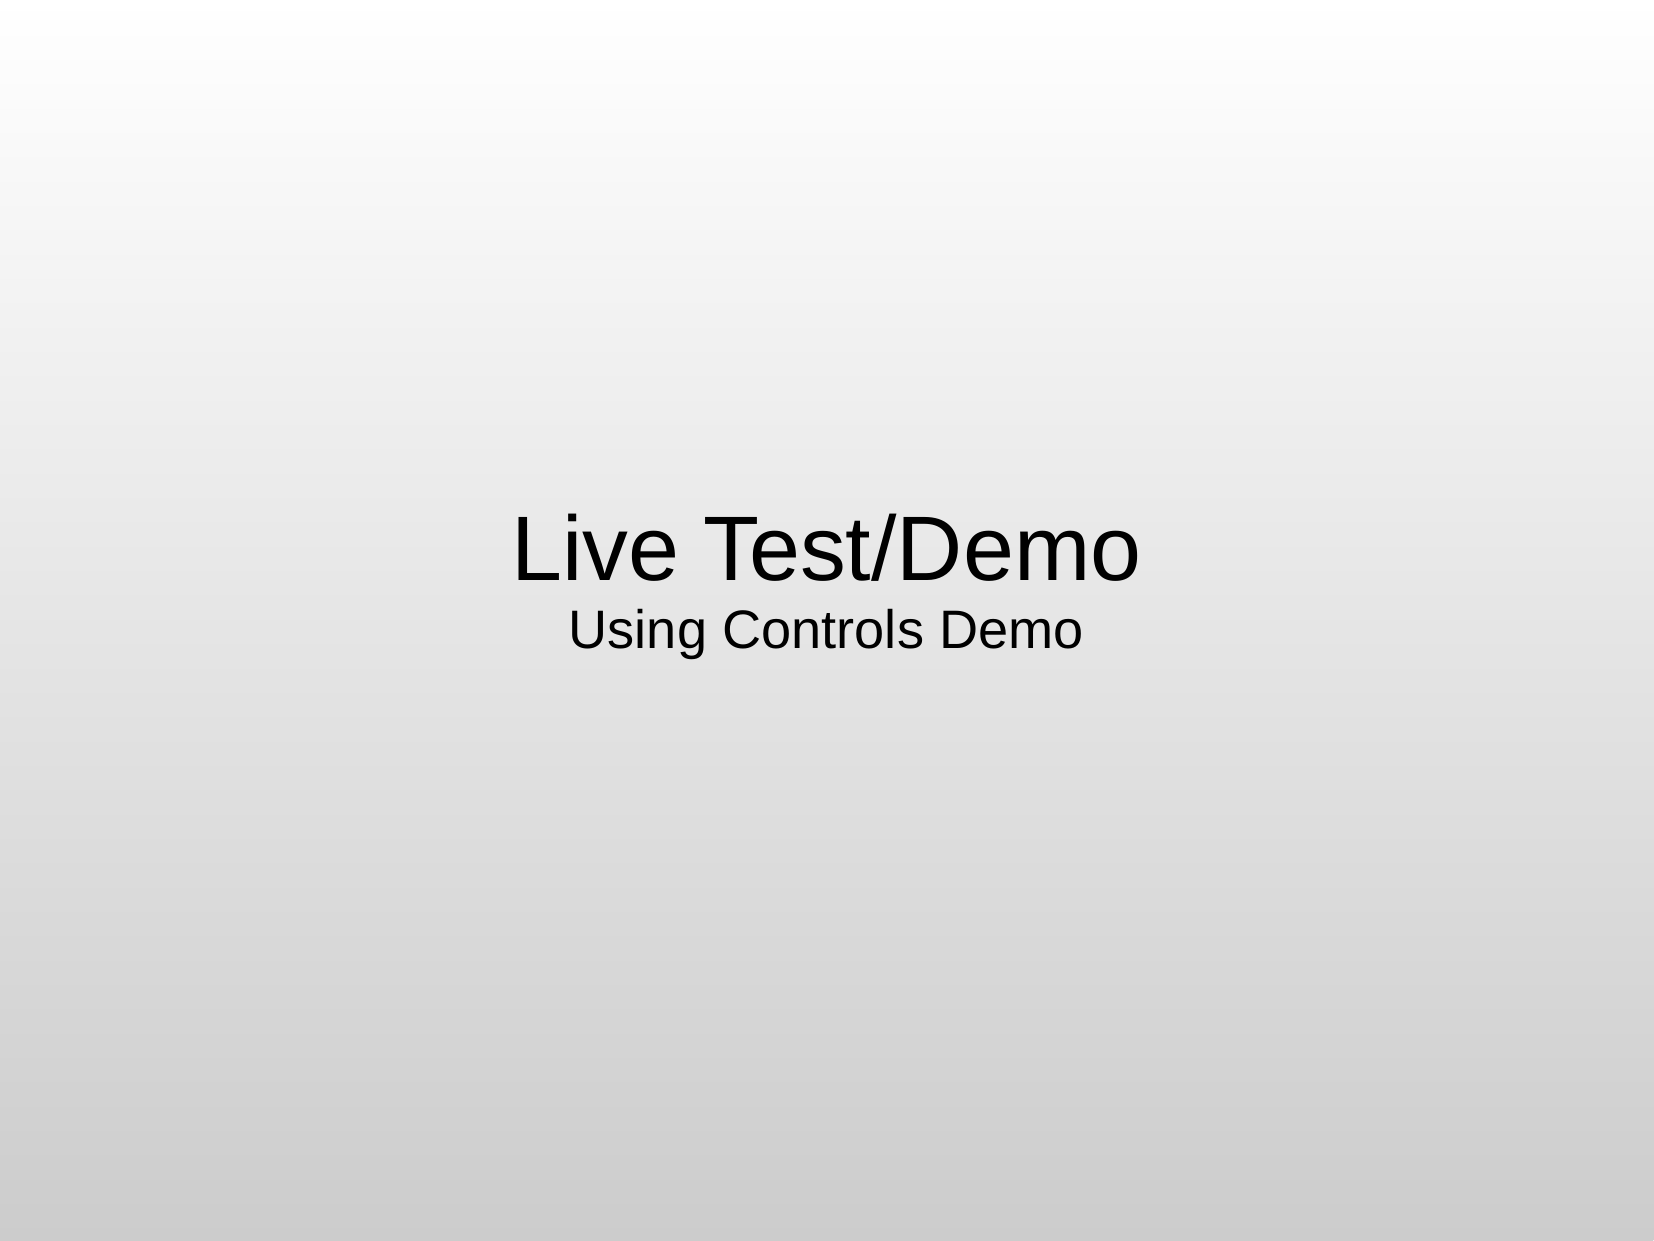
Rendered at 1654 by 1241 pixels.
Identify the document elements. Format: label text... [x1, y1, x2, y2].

subtitle Live Test/Demo Using Controls Demo [82, 49, 1571, 1109]
